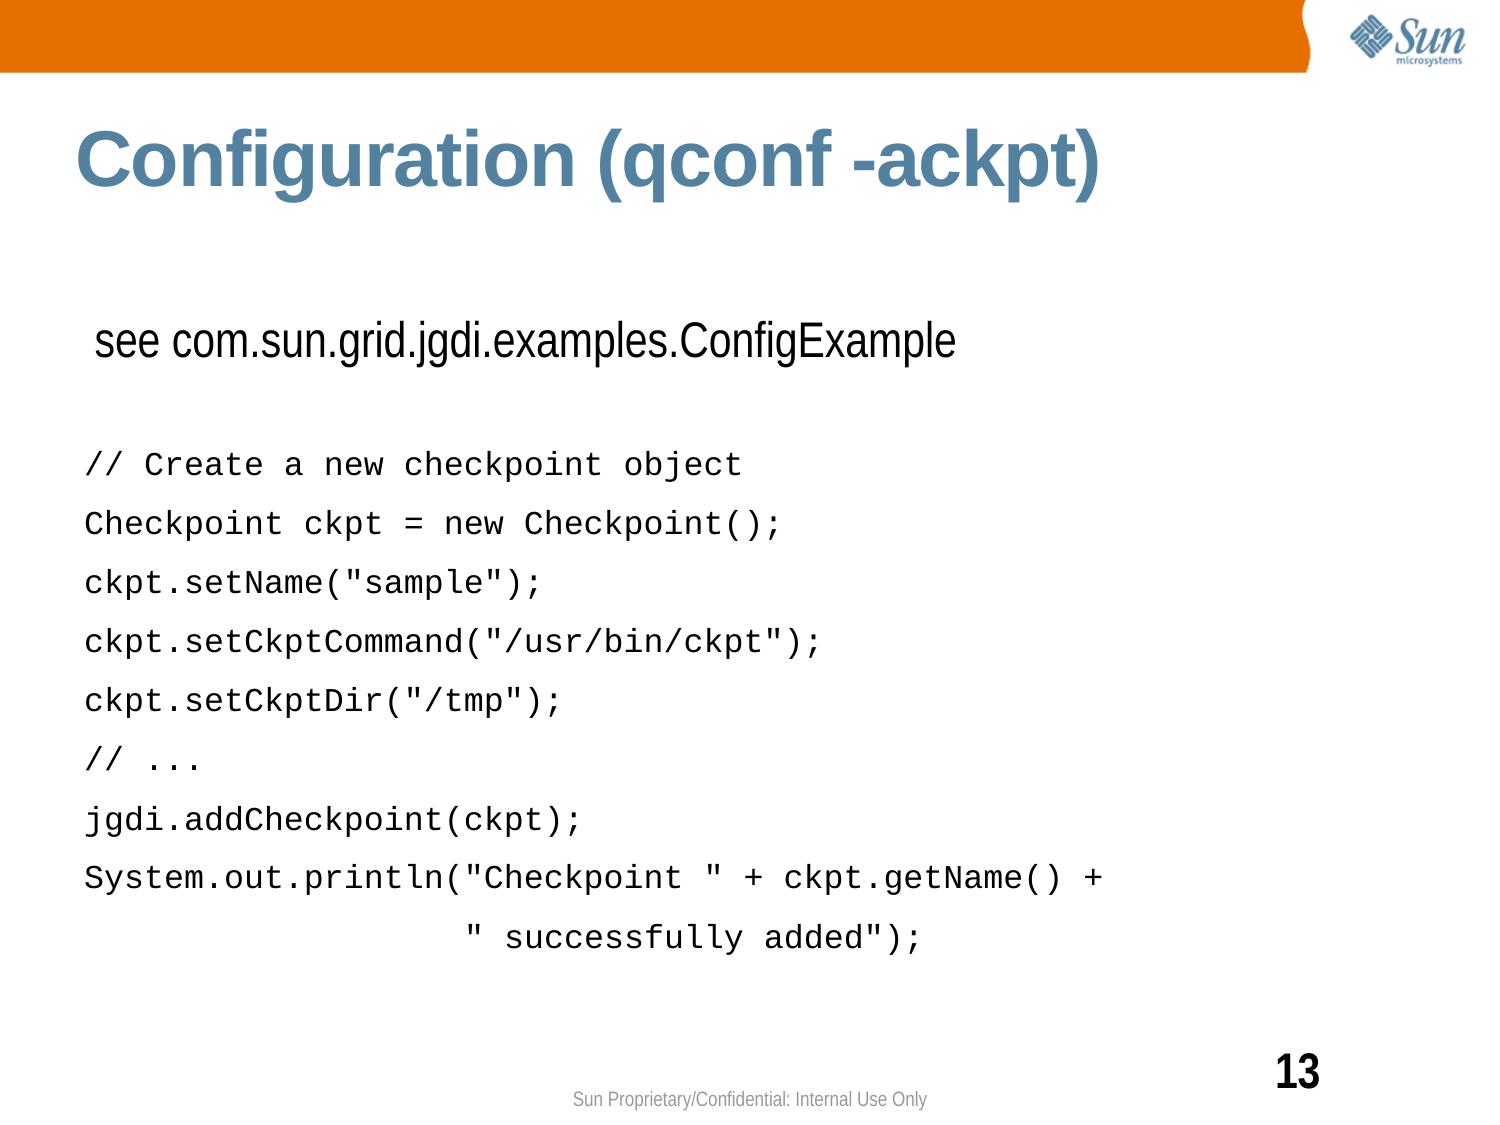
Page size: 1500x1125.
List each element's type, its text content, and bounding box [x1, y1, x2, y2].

list // Create a new checkpoint object Checkpoint ckpt = new Checkpoint(); ckpt.setName("sample"); ckpt.setCkptCommand("/usr/bin/ckpt"); ckpt.setCkptDir("/tmp"); // ... jgdi.addCheckpoint(ckpt); System.out.println("Checkpoint " + ckpt.getName() + " successfully added"); [64, 450, 1402, 1020]
picture [0, 0, 1500, 75]
text_box see com.sun.grid.jgdi.examples.ConfigExample [75, 318, 1368, 376]
title Configuration (qconf -ackpt) [75, 122, 1438, 228]
